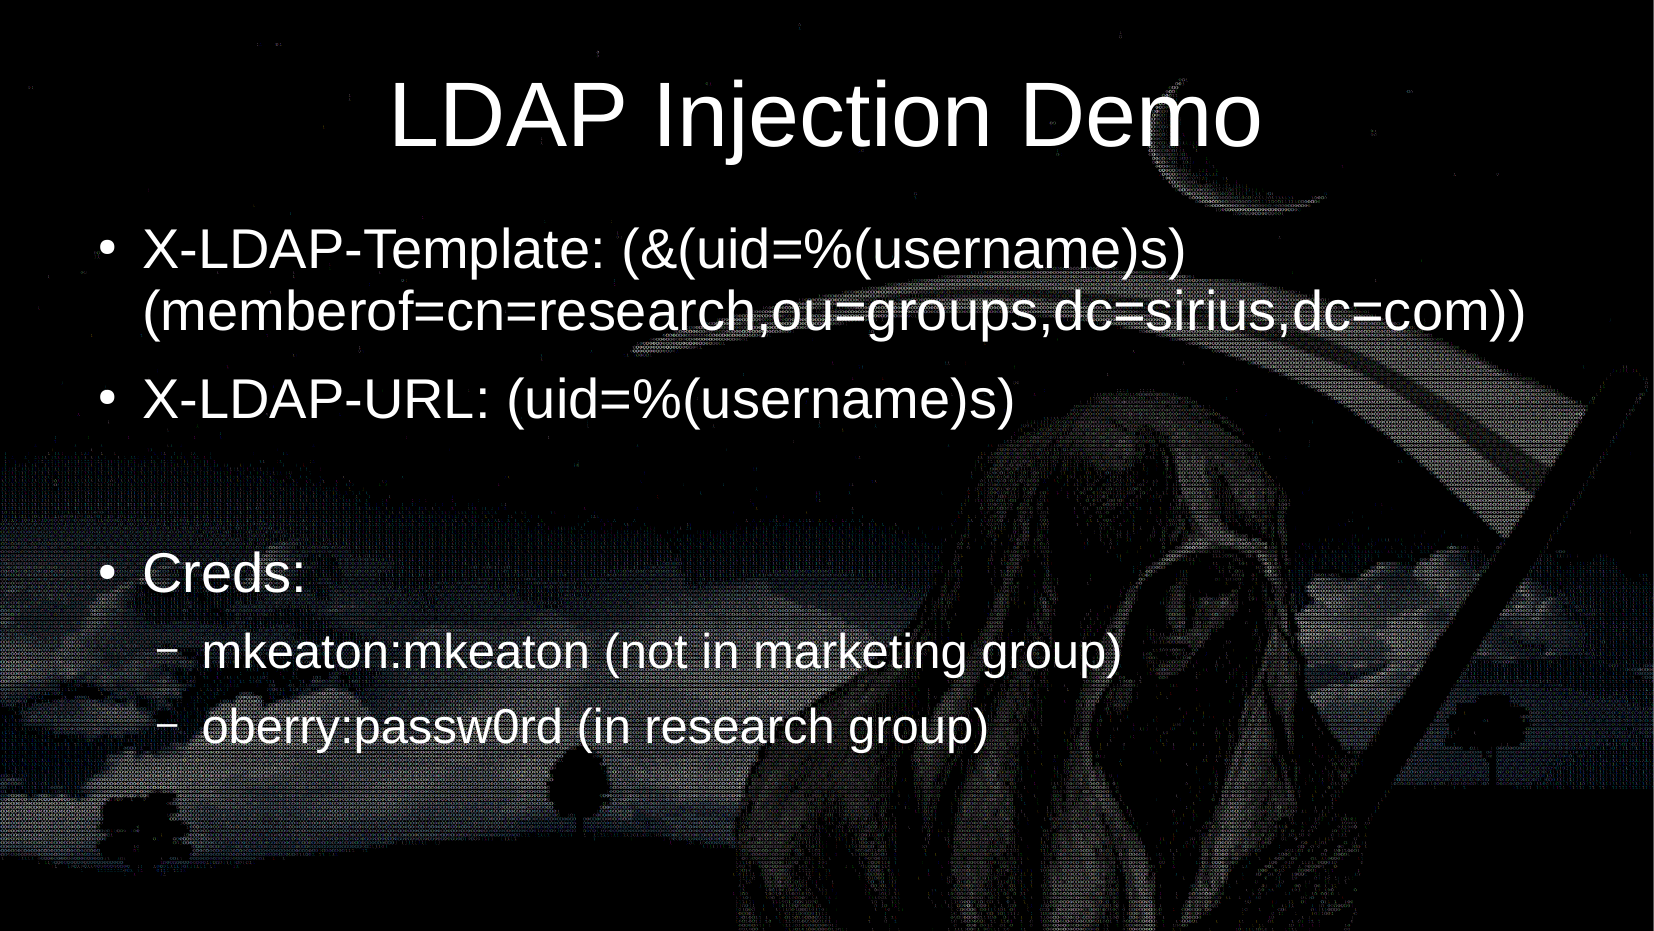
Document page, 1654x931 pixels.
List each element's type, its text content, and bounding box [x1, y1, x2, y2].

title LDAP Injection Demo [82, 37, 1571, 193]
list X-LDAP-Template: (&(uid=%(username)s)(memberof=cn=research,ou=groups,dc=sirius,dc=com)) X-LDAP-URL: (uid=%(username)s) Creds: mkeaton:mkeaton (not in marketing group) oberry:passw0rd (in research group) [82, 217, 1571, 758]
picture [0, 0, 1654, 931]
